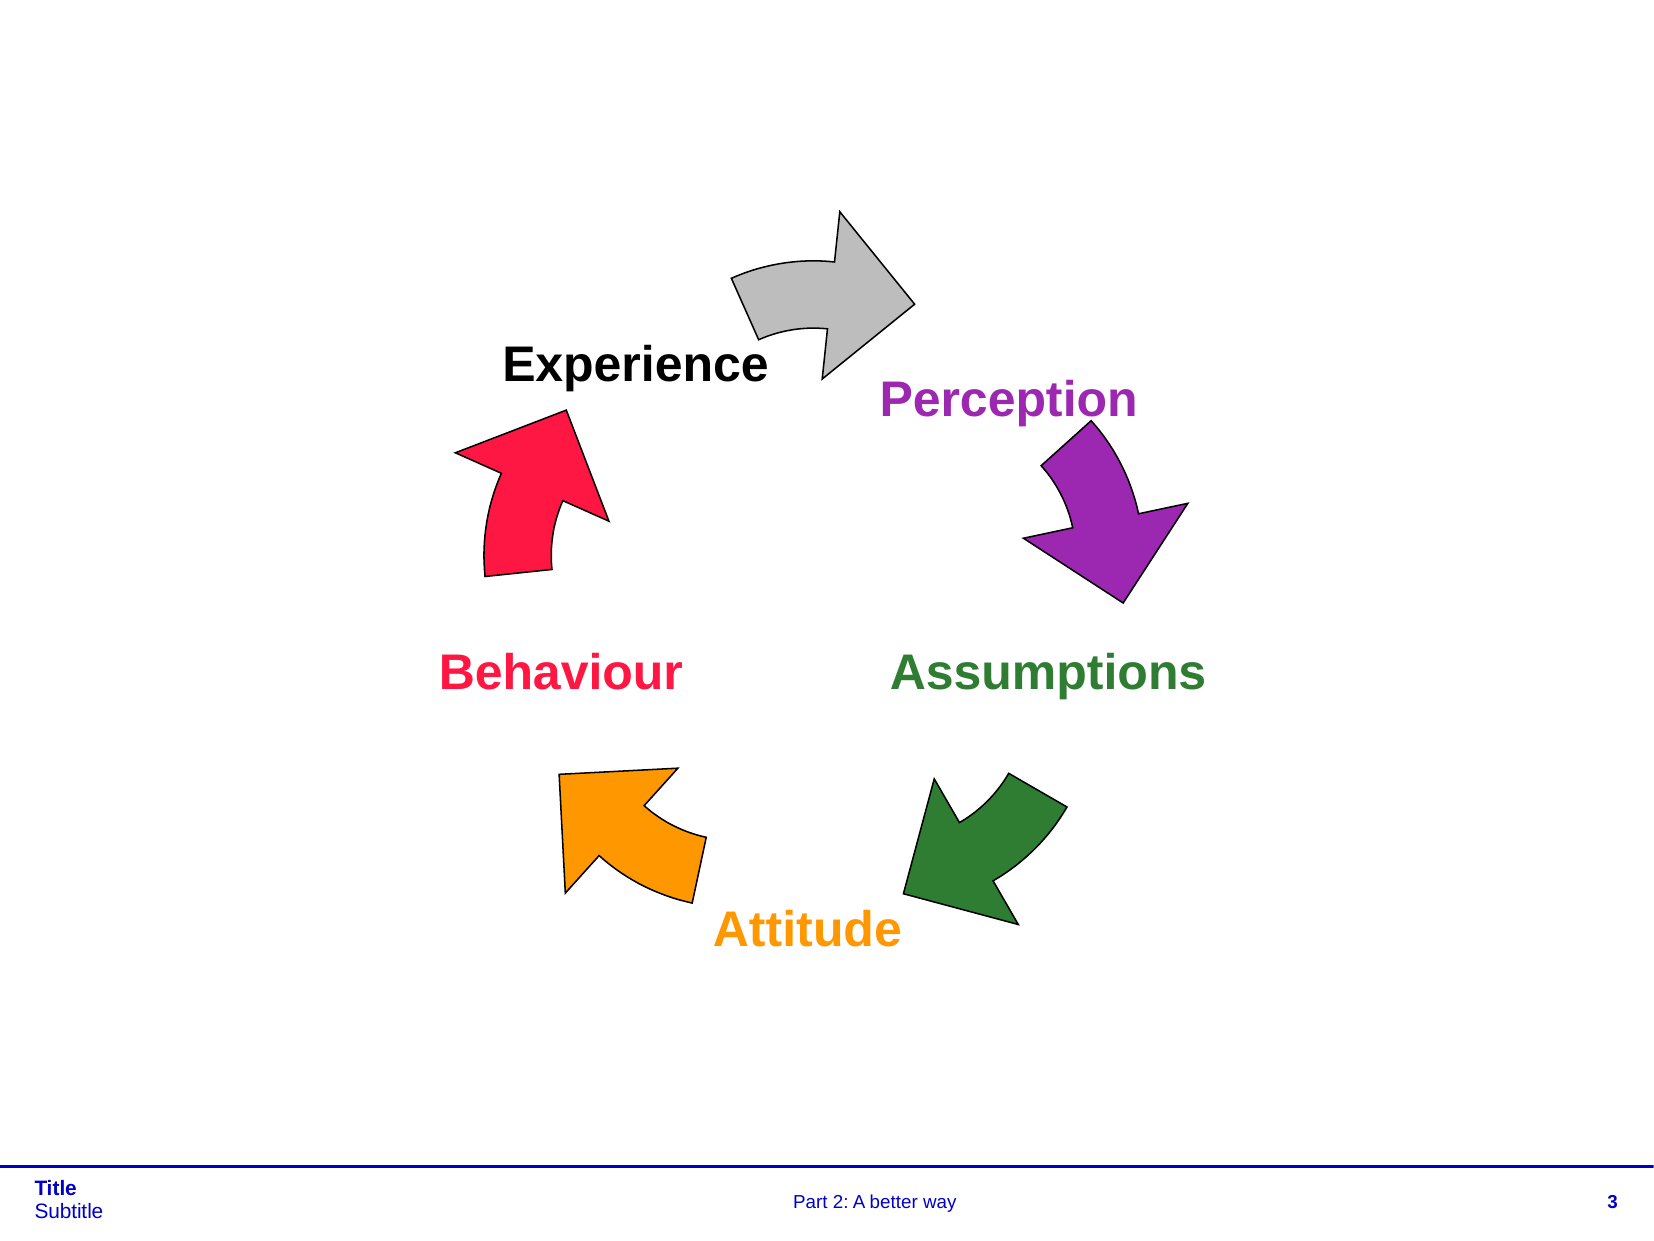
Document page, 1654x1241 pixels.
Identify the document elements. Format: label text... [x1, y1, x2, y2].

text_box Experience [466, 330, 769, 391]
text_box [903, 773, 1068, 925]
text_box [731, 211, 915, 380]
text_box [559, 768, 707, 900]
text_box Attitude [677, 896, 903, 957]
text_box Assumptions [854, 639, 1207, 700]
text_box [1023, 427, 1188, 604]
text_box Behaviour [403, 639, 684, 700]
text_box Perception [844, 366, 1138, 427]
text_box [455, 410, 609, 577]
